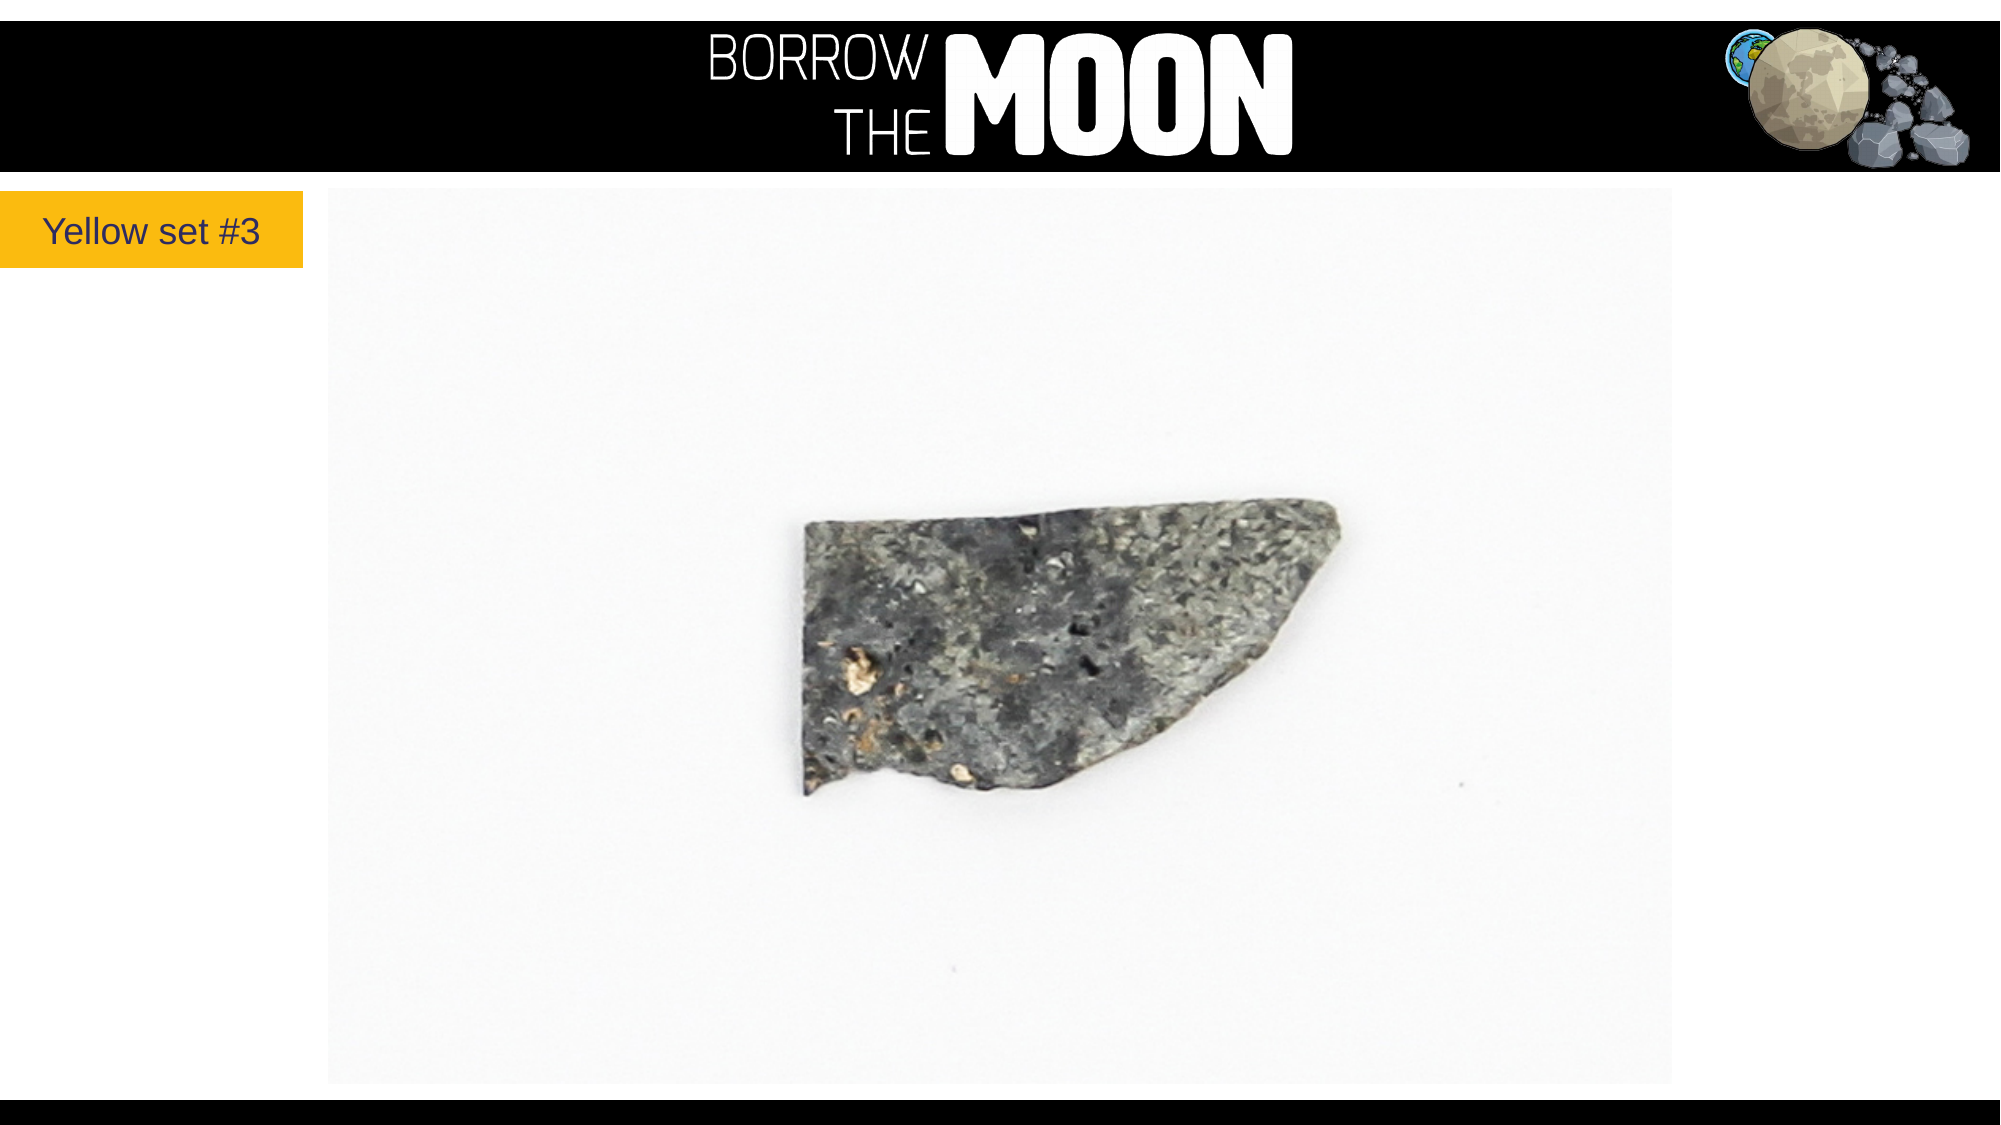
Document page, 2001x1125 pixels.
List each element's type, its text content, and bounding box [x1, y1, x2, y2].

text_box Yellow set #3 [0, 191, 303, 268]
picture [328, 188, 1672, 1084]
